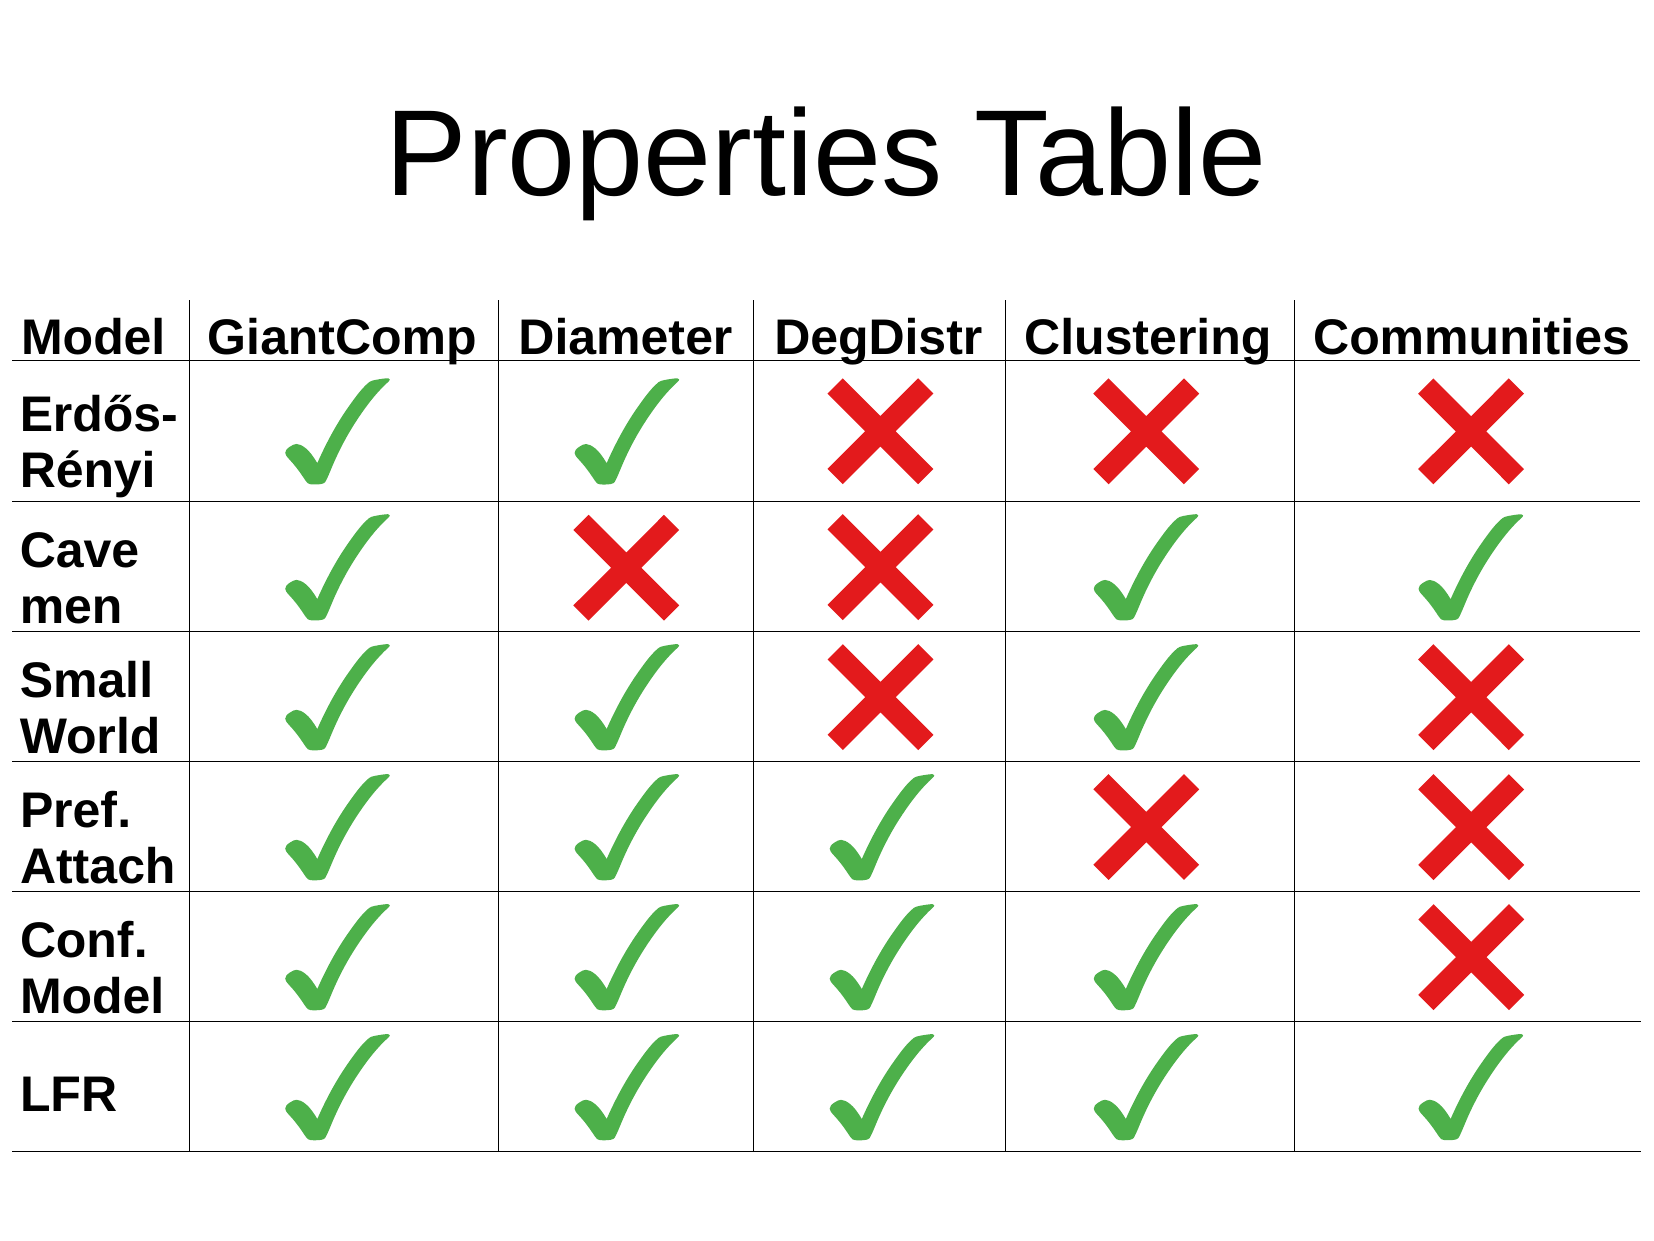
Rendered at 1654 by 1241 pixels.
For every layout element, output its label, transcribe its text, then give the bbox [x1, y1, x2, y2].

picture [574, 773, 680, 881]
picture [573, 514, 680, 621]
text_box Model GiantComp Diameter DegDistr Clustering Communities [1295, 302, 1647, 365]
picture [574, 643, 680, 751]
picture [574, 903, 680, 1011]
text_box Model GiantComp Diameter DegDistr Clustering Communities [1006, 361, 1294, 365]
picture [574, 1033, 680, 1141]
picture [827, 643, 934, 751]
picture [285, 513, 391, 621]
text_box LFR [5, 1058, 132, 1121]
text_box Pref. Attach [5, 775, 191, 884]
picture [829, 903, 935, 1011]
picture [1418, 903, 1525, 1011]
text_box Small World [5, 645, 176, 755]
picture [1093, 643, 1199, 751]
text_box Model GiantComp Diameter DegDistr Clustering Communities [499, 302, 753, 360]
picture [285, 773, 391, 881]
picture [829, 1033, 935, 1141]
picture [1417, 643, 1525, 751]
picture [1093, 513, 1199, 621]
text_box Model GiantComp Diameter DegDistr Clustering Communities [6, 302, 189, 365]
picture [1417, 773, 1525, 881]
picture [1418, 514, 1524, 621]
picture [285, 1033, 391, 1141]
text_box Model GiantComp Diameter DegDistr Clustering Communities [190, 302, 498, 360]
text_box Cave men [5, 515, 154, 625]
text_box Model GiantComp Diameter DegDistr Clustering Communities [1006, 302, 1294, 360]
picture [574, 378, 680, 485]
text_box Conf. Model [5, 905, 180, 1014]
picture [1418, 1033, 1524, 1141]
picture [1092, 378, 1200, 485]
picture [285, 643, 391, 751]
text_box Model GiantComp Diameter DegDistr Clustering Communities [754, 302, 1005, 360]
text_box Erdős- Rényi [5, 379, 193, 489]
picture [1093, 773, 1200, 881]
text_box Model GiantComp Diameter DegDistr Clustering Communities [190, 361, 498, 365]
picture [285, 903, 391, 1011]
picture [1417, 378, 1525, 485]
picture [827, 513, 934, 621]
picture [1093, 903, 1199, 1011]
picture [285, 378, 391, 485]
picture [1093, 1033, 1199, 1141]
picture [827, 378, 934, 485]
title Properties Table [82, 49, 1571, 257]
picture [829, 773, 935, 881]
